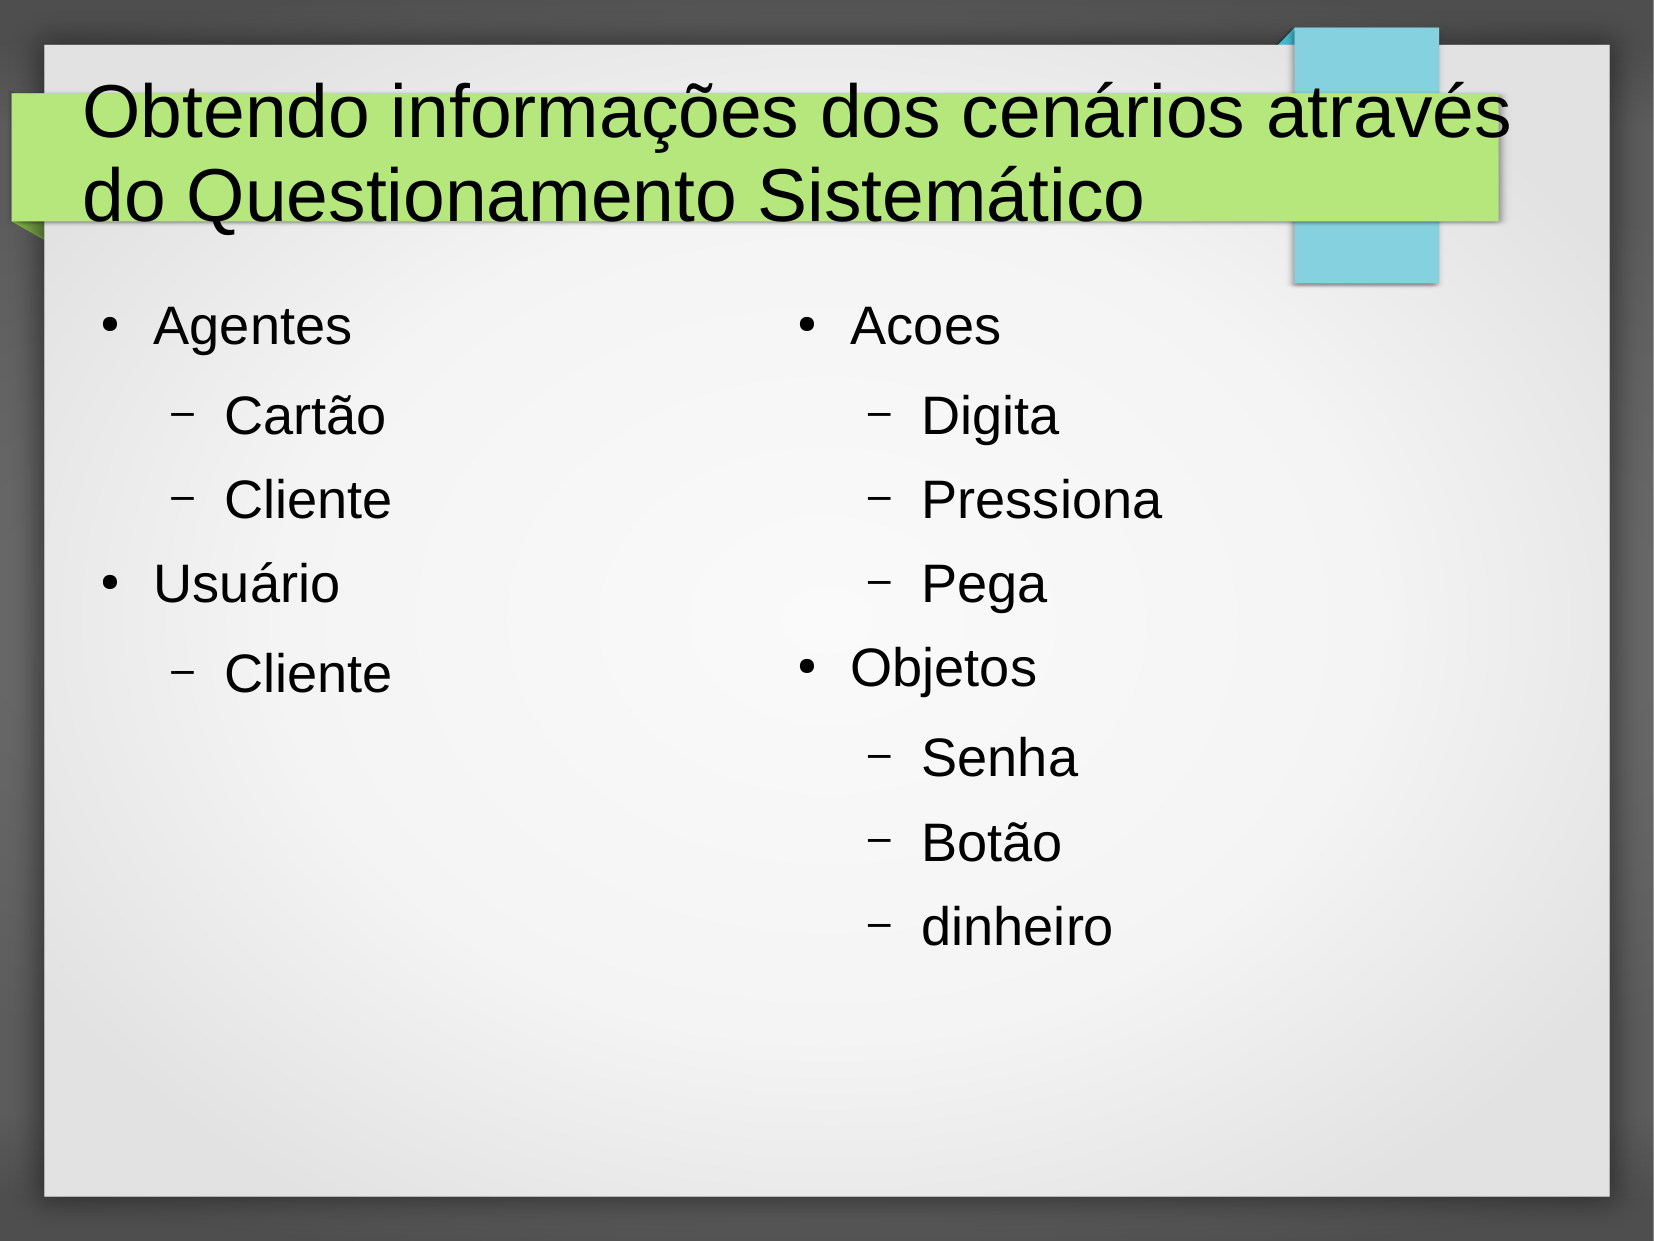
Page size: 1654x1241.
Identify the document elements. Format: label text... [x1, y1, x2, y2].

list Agentes Cartão Cliente Usuário Cliente [82, 295, 650, 1015]
picture [0, 0, 1654, 1241]
title Obtendo informações dos cenários através do Questionamento Sistemático [82, 69, 1583, 238]
list Acoes Digita Pressiona Pega Objetos Senha Botão dinheiro [779, 295, 1347, 1015]
